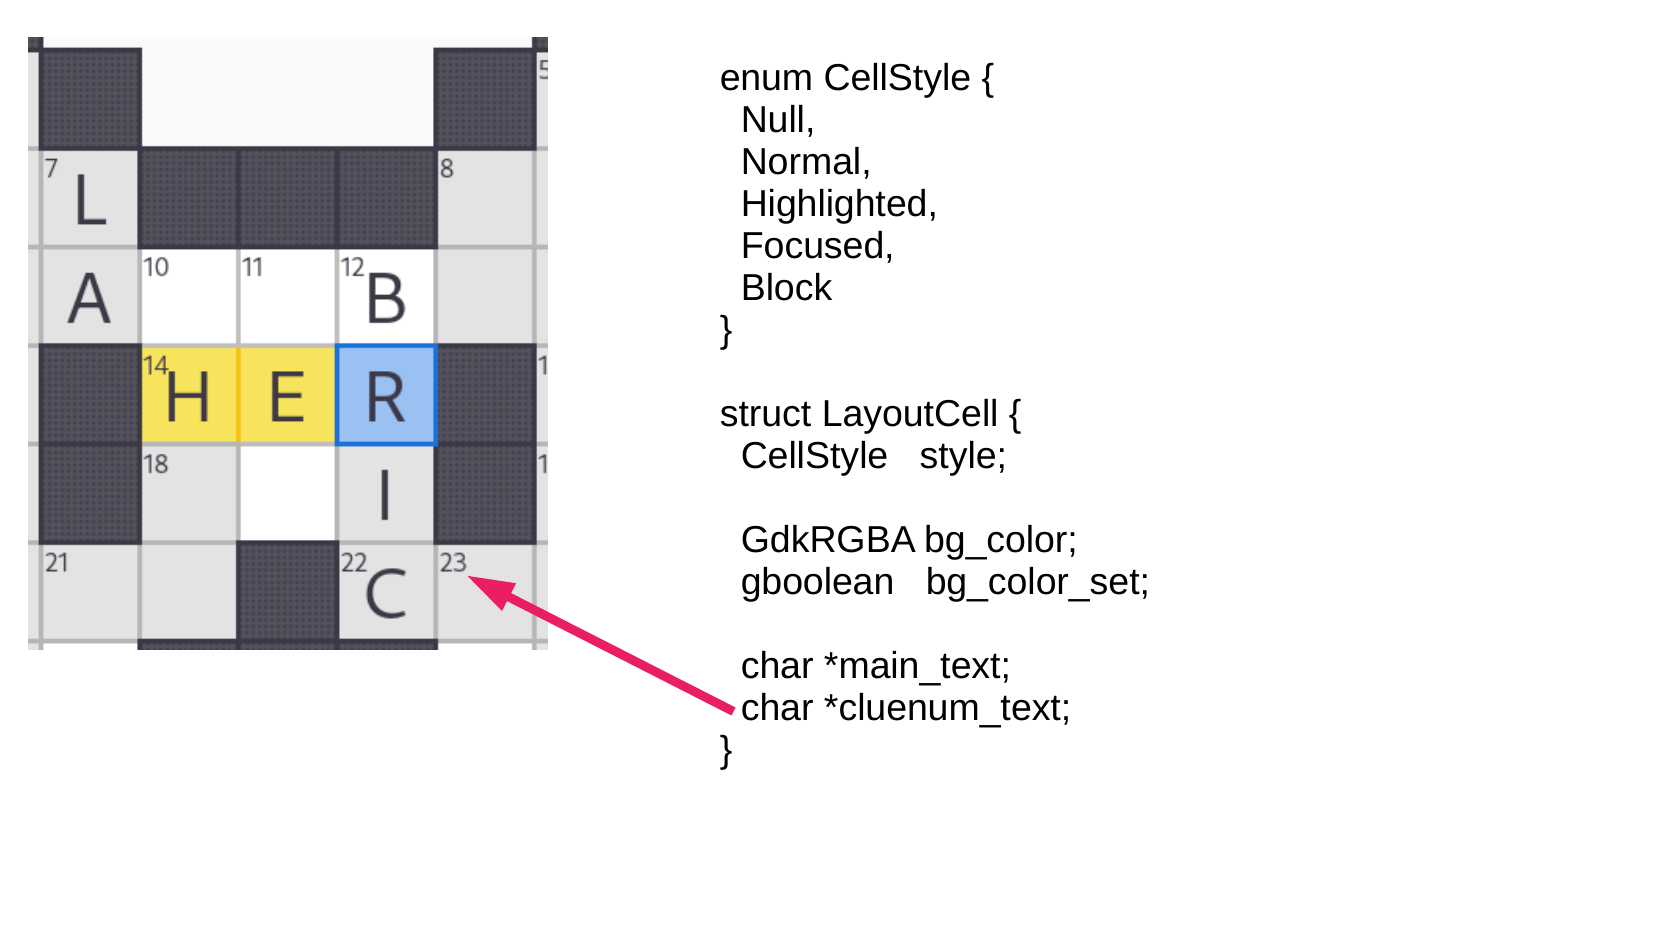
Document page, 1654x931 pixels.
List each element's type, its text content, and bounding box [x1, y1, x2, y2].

picture [28, 37, 548, 650]
text_box enum CellStyle { Null, Normal, Highlighted, Focused, Block } struct LayoutCell { CellStyle style; GdkRGBA bg_color; gboolean bg_color_set; char *main_text; char *cluenum_text; } [705, 49, 1167, 778]
